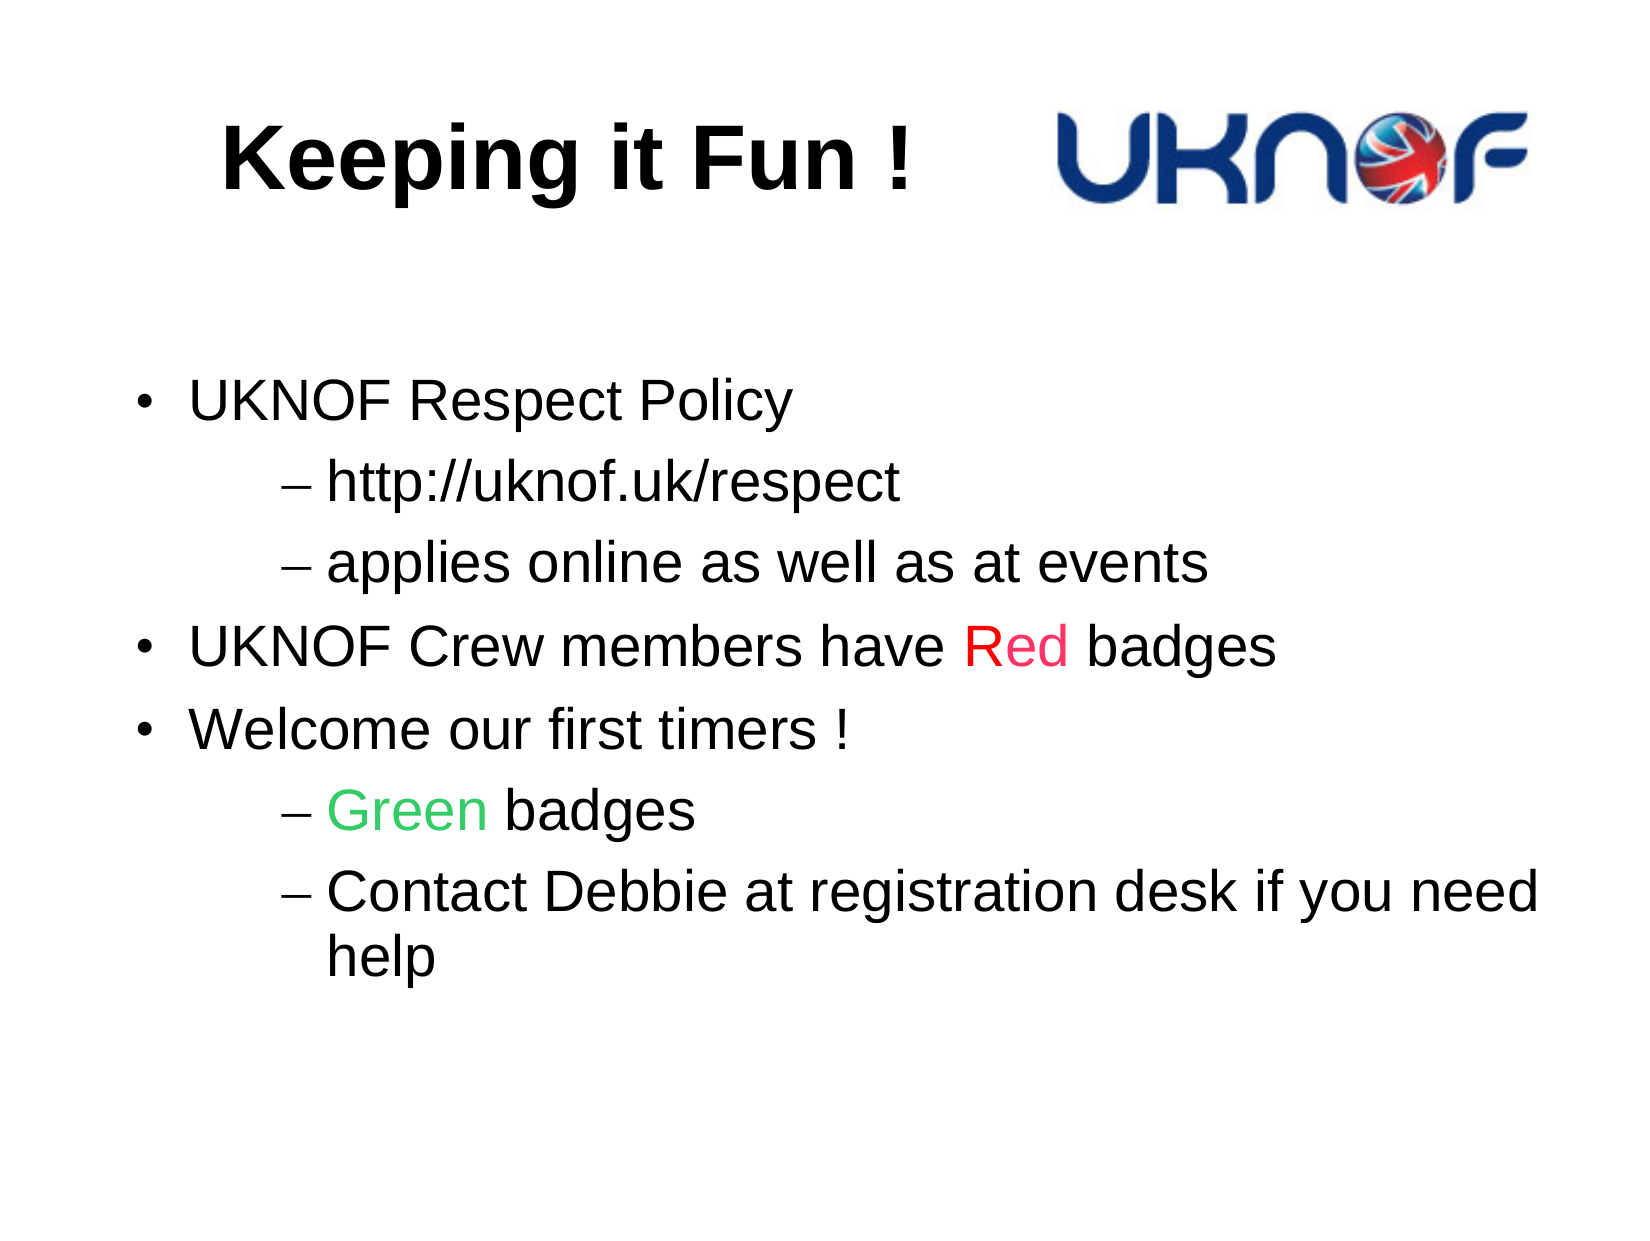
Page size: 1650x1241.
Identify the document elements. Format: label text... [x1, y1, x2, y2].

title Keeping it Fun ! [123, 37, 1013, 279]
picture [1050, 93, 1536, 225]
list UKNOF Respect Policy http://uknof.uk/respect applies online as well as at events UKNOF Crew members have Red badges Welcome our first timers ! Green badges Contact Debbie at registration desk if you need help [75, 368, 1576, 1088]
